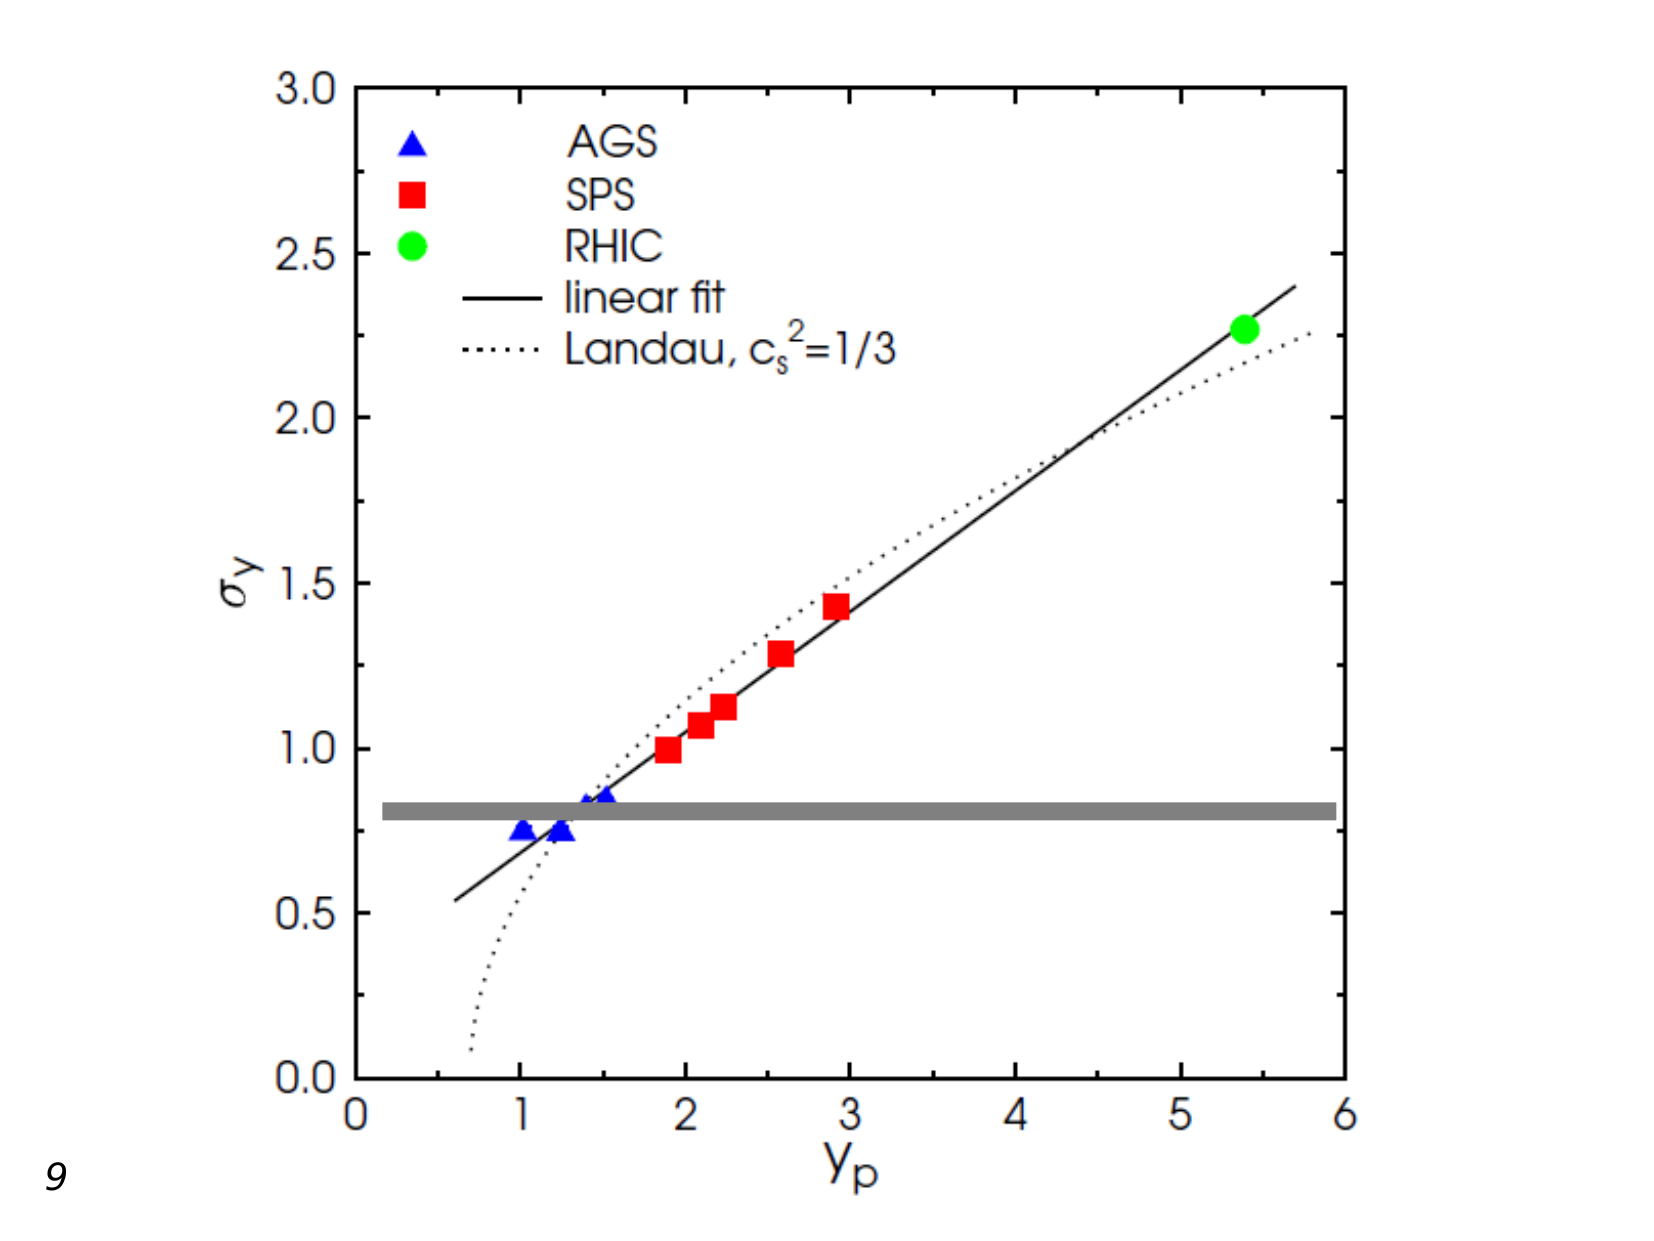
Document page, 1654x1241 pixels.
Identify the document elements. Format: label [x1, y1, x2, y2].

picture [205, 0, 1450, 1239]
